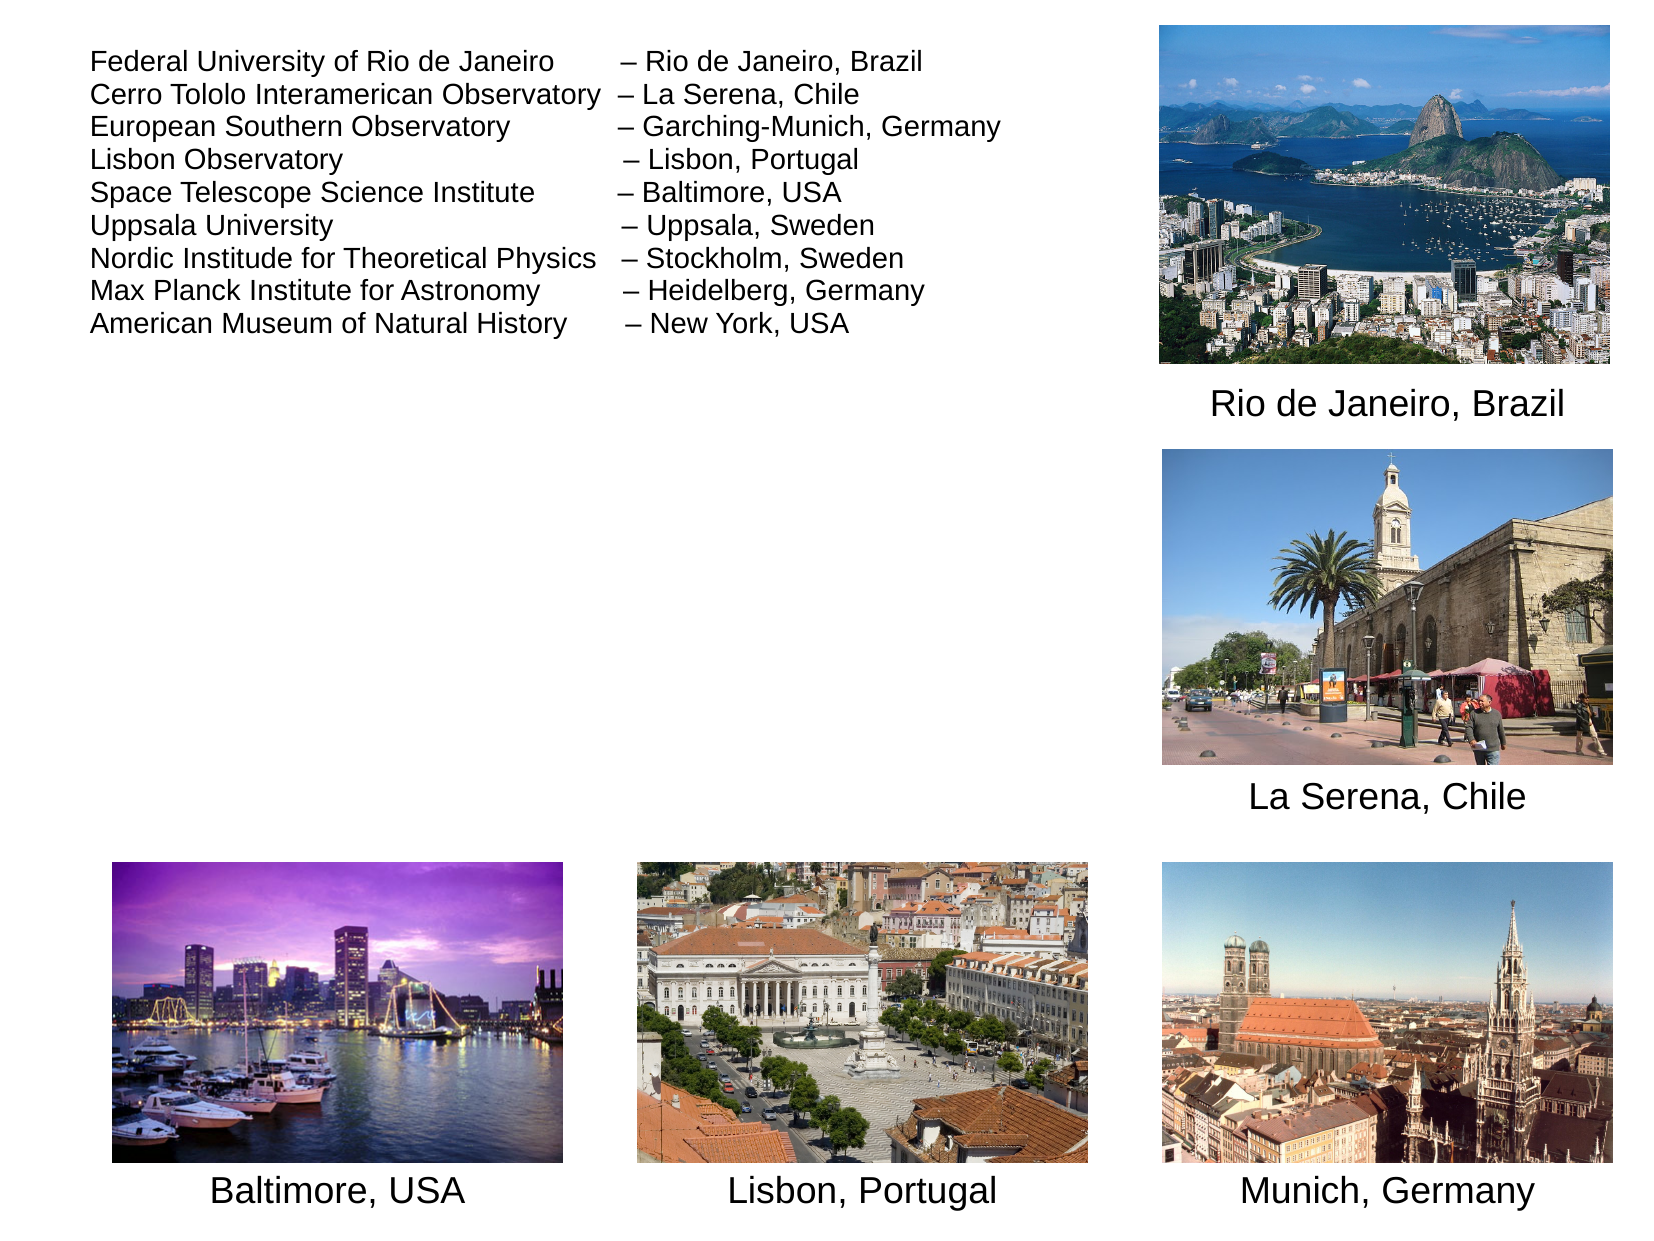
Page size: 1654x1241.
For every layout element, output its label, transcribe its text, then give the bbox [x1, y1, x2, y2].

text_box Munich, Germany [1162, 1162, 1613, 1220]
text_box Baltimore, USA [112, 1162, 563, 1220]
text_box Lisbon, Portugal [637, 1162, 1088, 1220]
picture [1159, 25, 1610, 364]
text_box Federal University of Rio de Janeiro – Rio de Janeiro, Brazil Cerro Tololo Interamerican Observatory – La Serena, Chile European Southern Observatory – Garching-Munich, Germany Lisbon Observatory – Lisbon, Portugal Space Telescope Science Institute – Baltimore, USA Uppsala University – Uppsala, Sweden Nordic Institude for Theoretical Physics – Stockholm, Sweden Max Planck Institute for Astronomy – Heidelberg, Germany American Museum of Natural History – New York, USA [75, 37, 1051, 348]
picture [637, 862, 1088, 1162]
picture [112, 862, 563, 1162]
text_box La Serena, Chile [1162, 768, 1613, 826]
text_box Rio de Janeiro, Brazil [1162, 375, 1613, 432]
picture [1162, 449, 1613, 766]
picture [1162, 862, 1613, 1162]
